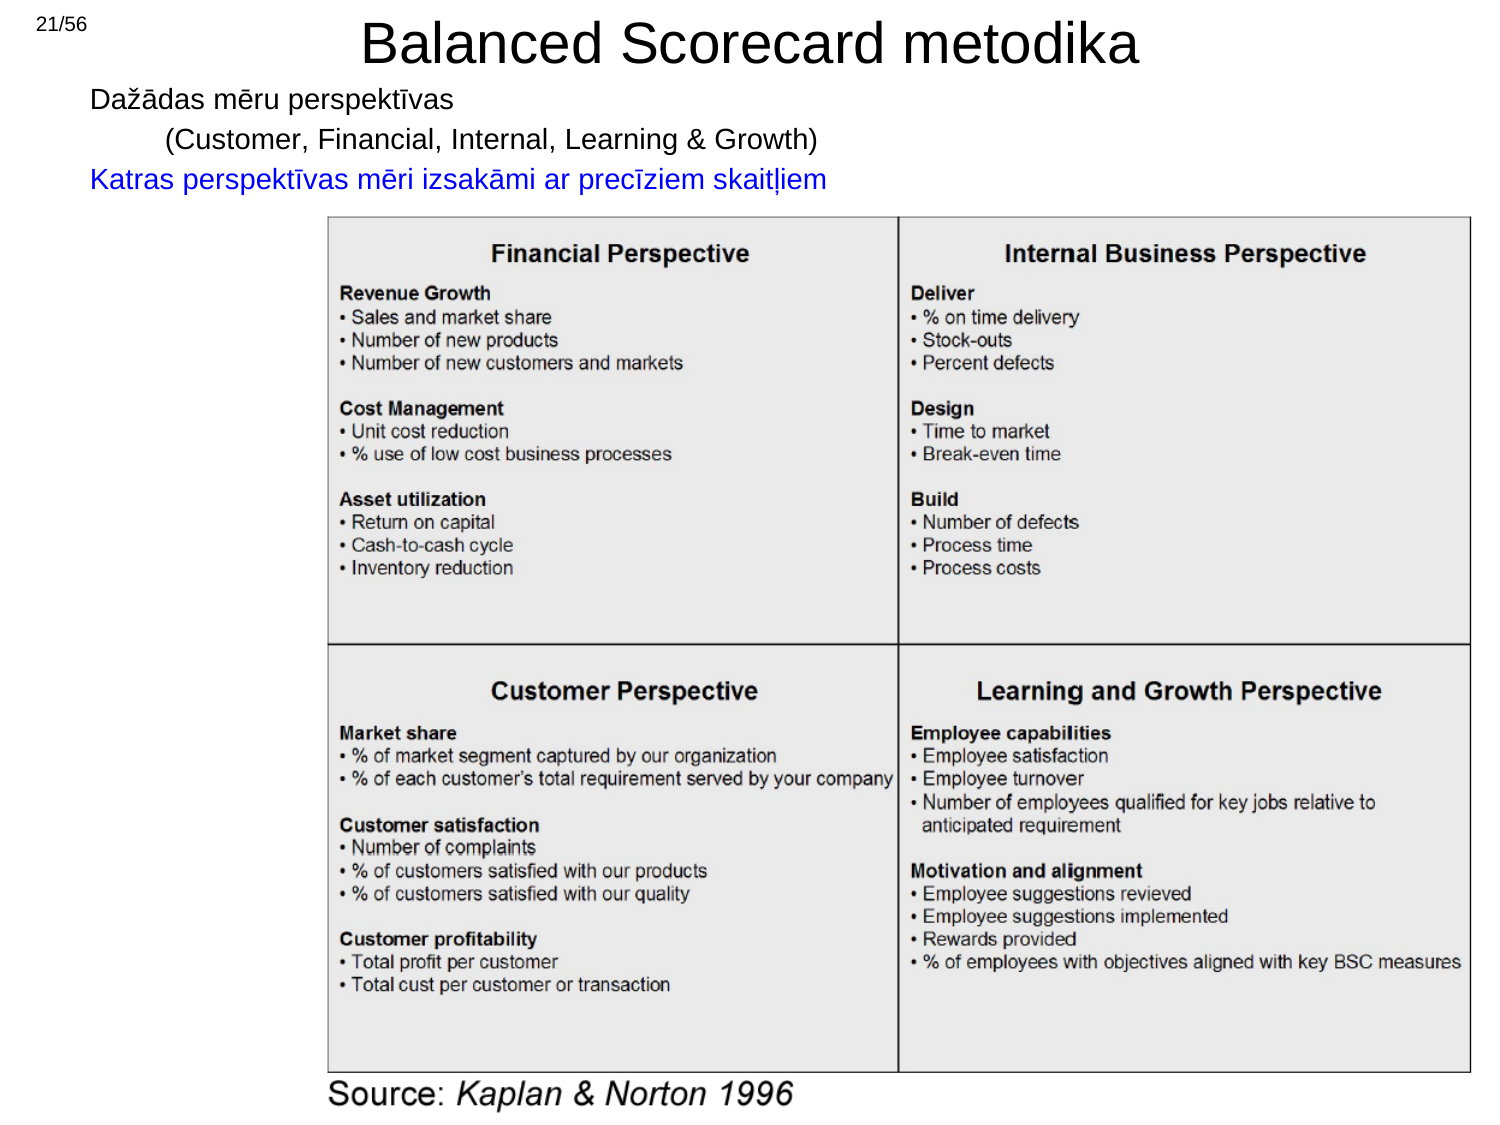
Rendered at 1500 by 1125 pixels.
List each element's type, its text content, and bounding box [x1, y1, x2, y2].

chart [324, 213, 1476, 1115]
list Dažādas mēru perspektīvas (Customer, Financial, Internal, Learning & Growth) Katras perspektīvas mēri izsakāmi ar precīziem skaitļiem [0, 75, 901, 213]
title Balanced Scorecard metodika [112, 0, 1388, 88]
